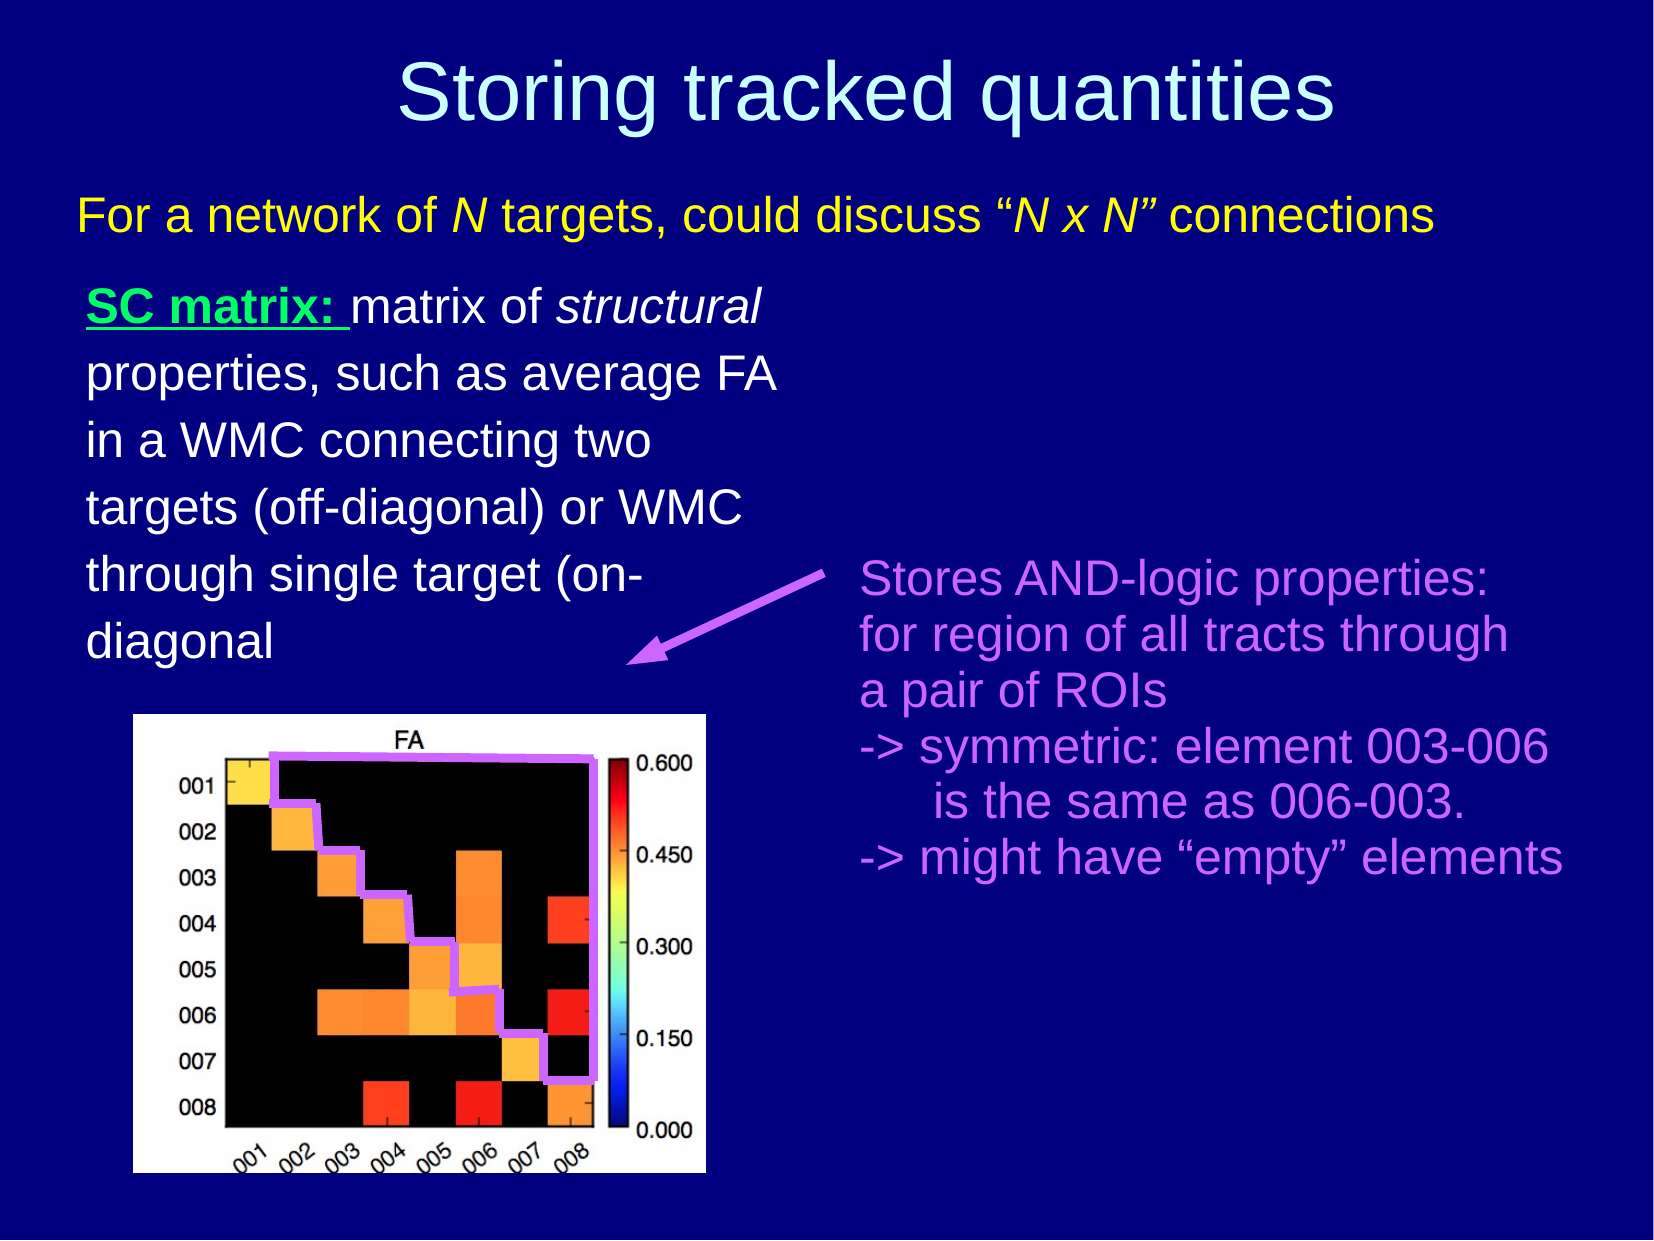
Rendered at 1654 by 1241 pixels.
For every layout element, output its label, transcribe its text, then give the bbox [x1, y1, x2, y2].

text_box Stores AND-logic properties: for region of all tracts through a pair of ROIs -> symmetric: element 003-006 is the same as 006-003. -> might have “empty” elements [844, 543, 1580, 893]
title Storing tracked quantities [106, 23, 1627, 160]
text_box For a network of N targets, could discuss “N x N” connections [47, 168, 1613, 256]
text_box SC matrix: matrix of structural properties, such as average FA in a WMC connecting two targets (off-diagonal) or WMC through single target (on-diagonal [70, 260, 795, 665]
text_box SC matrix: matrix of structural properties, such as average FA in a WMC connecting two targets (off-diagonal) or WMC through single target (on-diagonal [635, 592, 795, 665]
picture [133, 714, 706, 1173]
